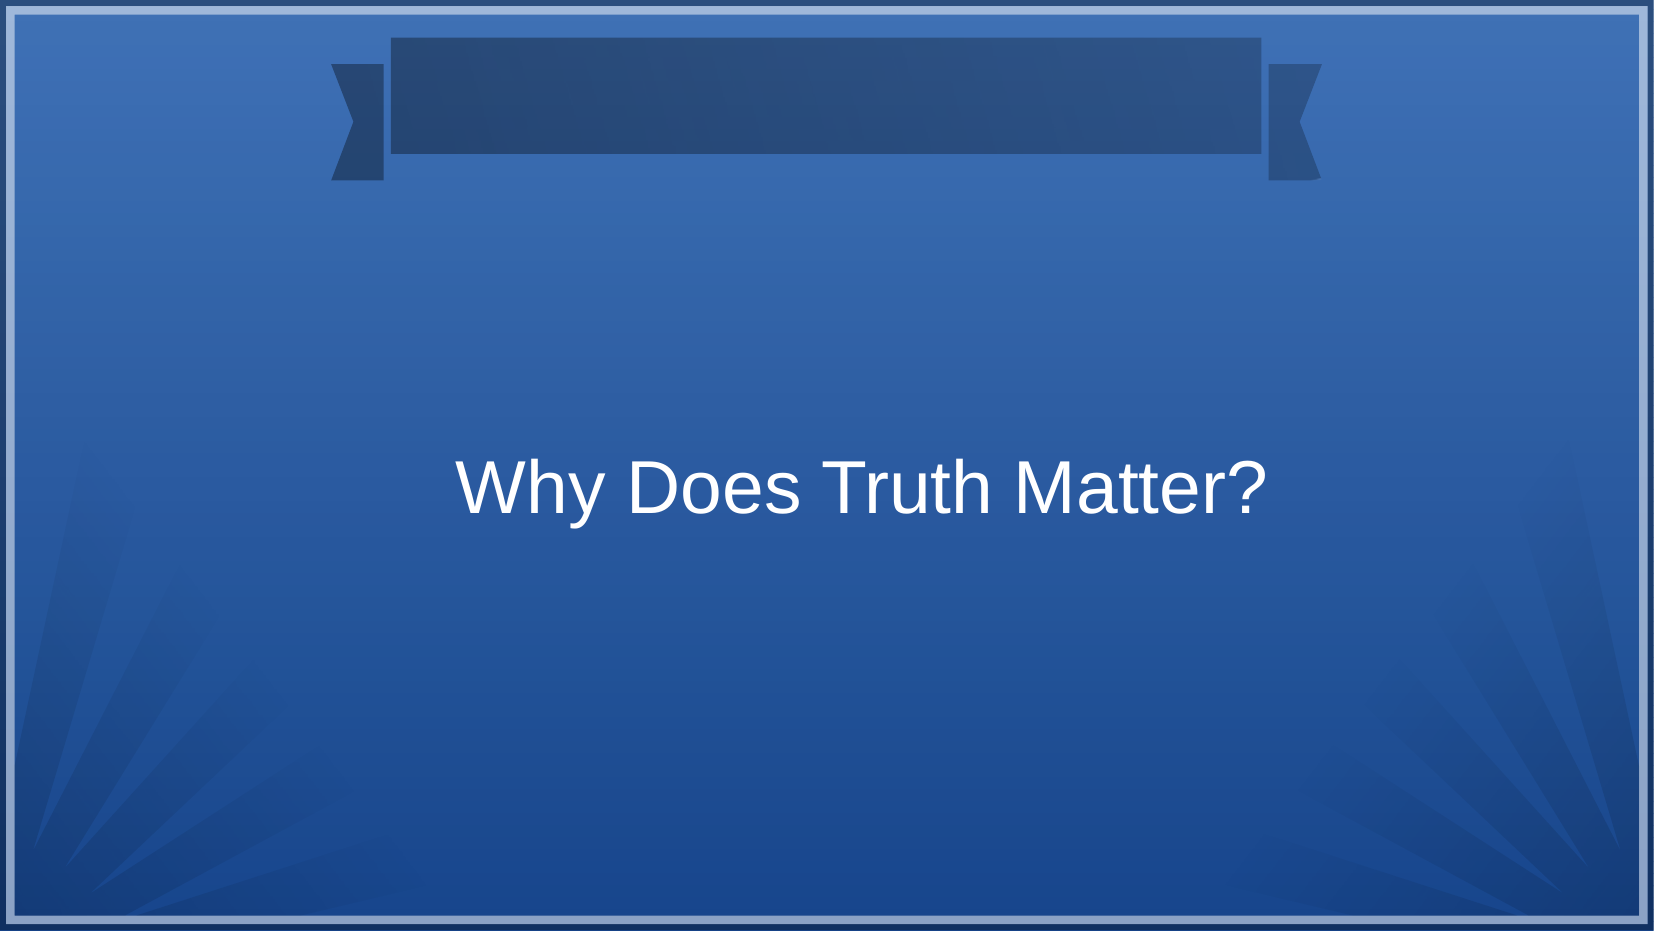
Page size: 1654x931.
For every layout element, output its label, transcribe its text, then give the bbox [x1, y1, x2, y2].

list Why Does Truth Matter? [82, 217, 1571, 758]
